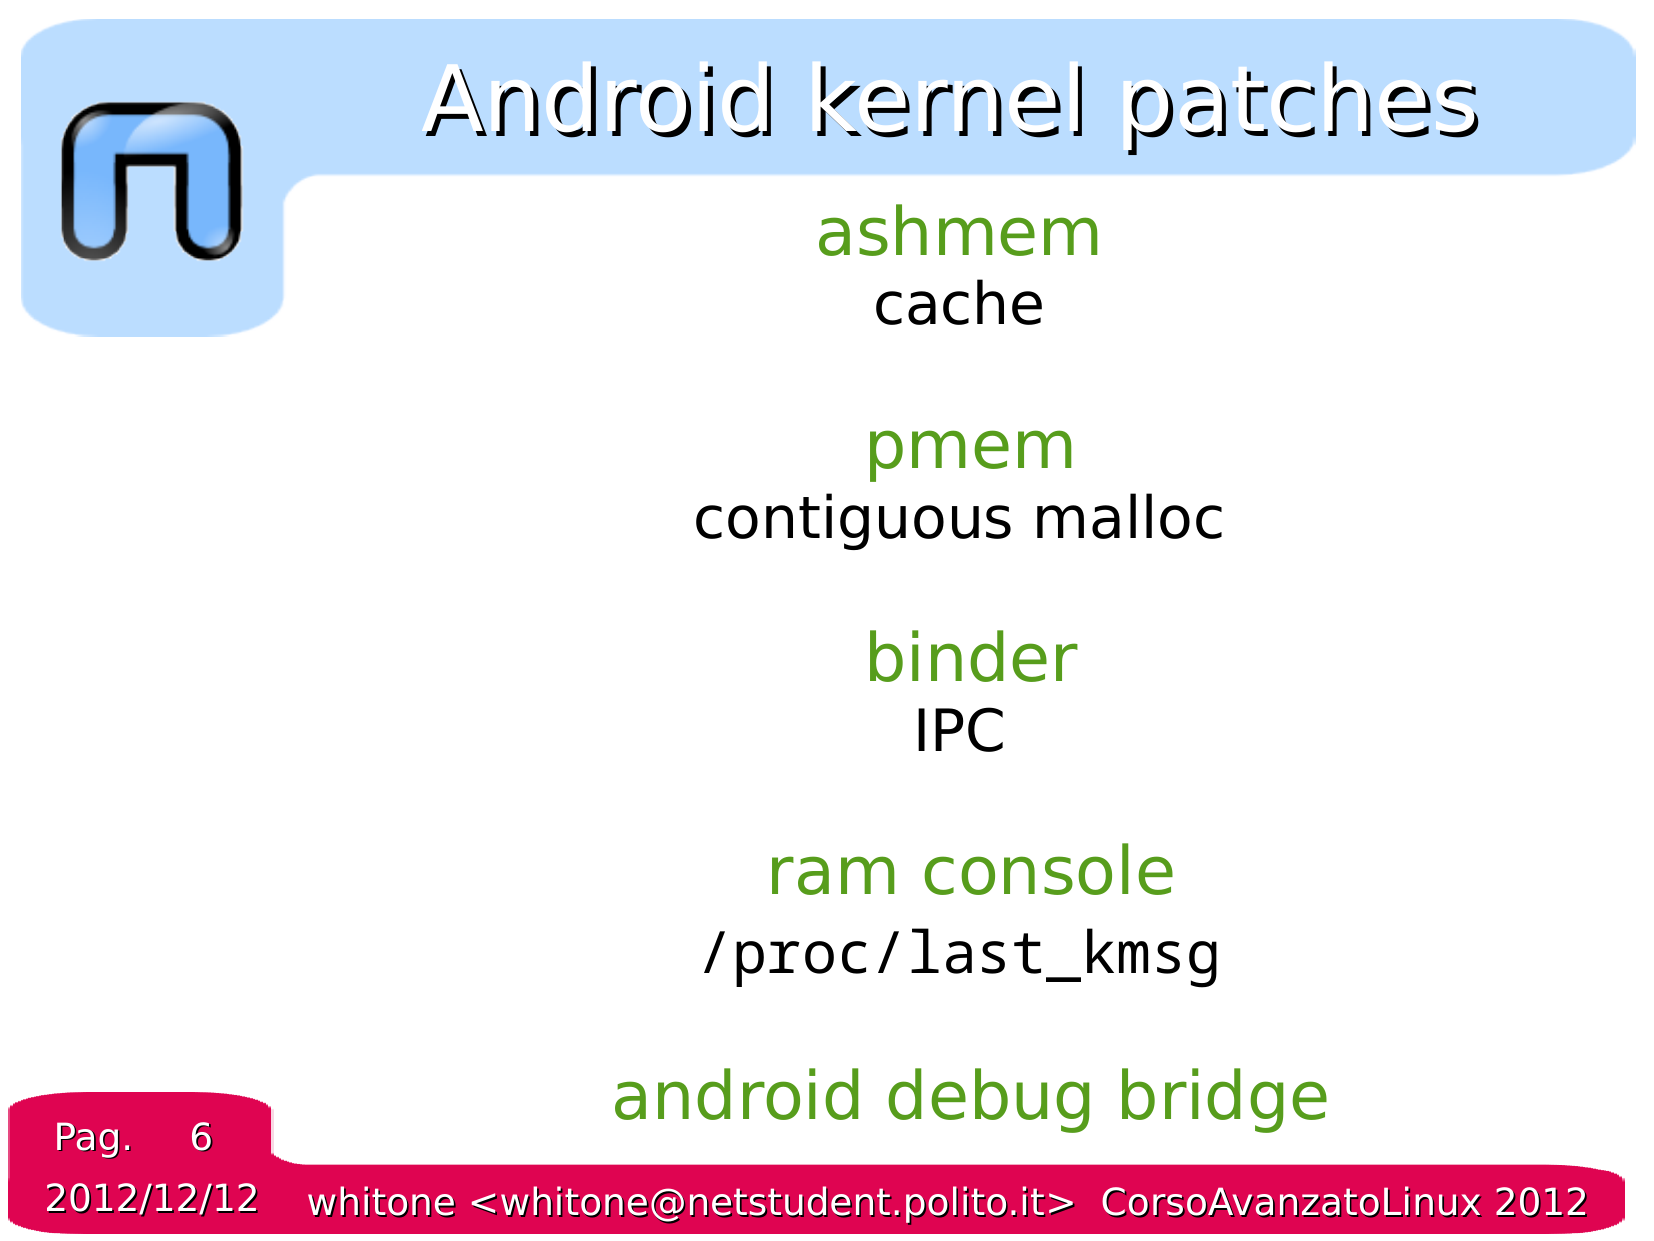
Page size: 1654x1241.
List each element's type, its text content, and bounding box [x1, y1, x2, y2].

text_box whitone <whitone@netstudent.polito.it> CorsoAvanzatoLinux 2012 [292, 1173, 1604, 1241]
picture [0, 19, 1636, 354]
text_box Pag. <numero> [27, 1108, 413, 1168]
title Android kernel patches [265, 3, 1636, 197]
text_box 2012/12/12 [29, 1169, 284, 1241]
picture [8, 1092, 1625, 1234]
subtitle ashmem cache pmem contiguous malloc binder IPC ram console /proc/last_kmsg android debug bridge [295, 203, 1625, 1126]
